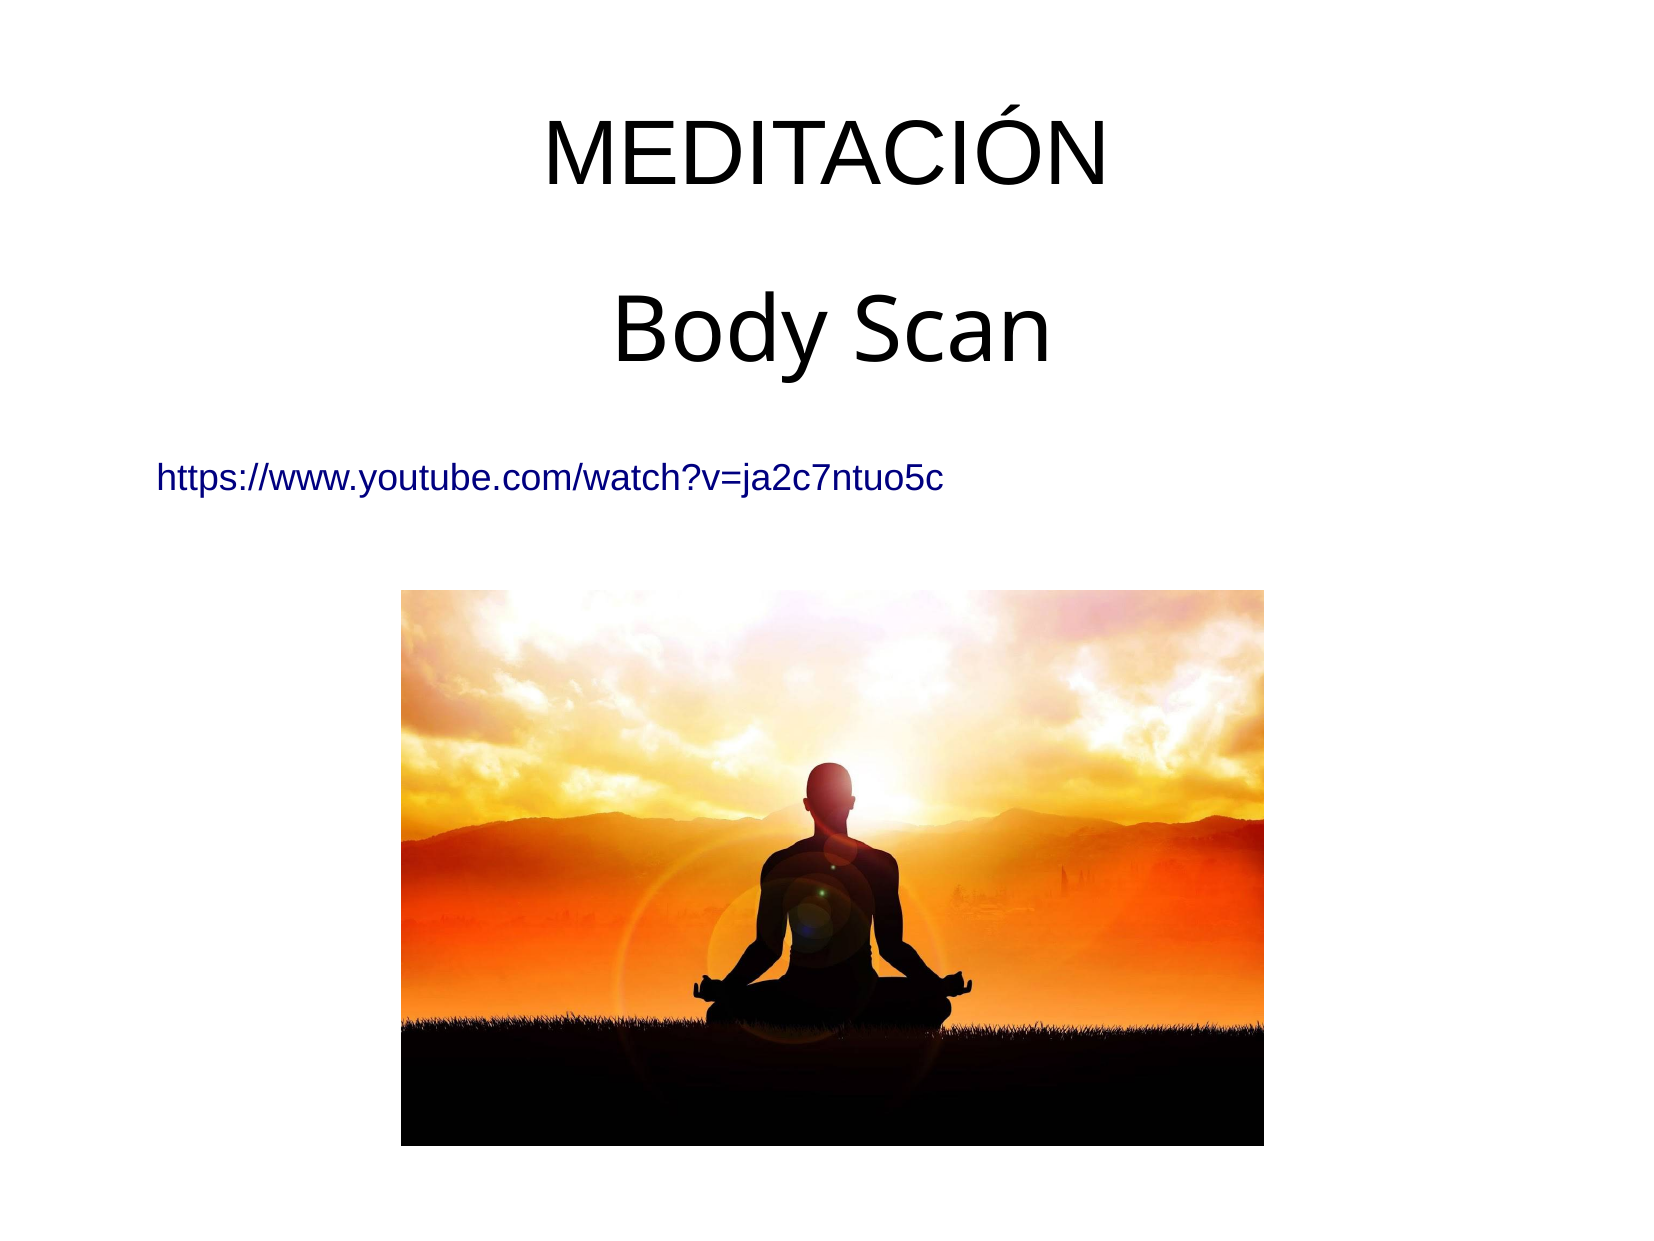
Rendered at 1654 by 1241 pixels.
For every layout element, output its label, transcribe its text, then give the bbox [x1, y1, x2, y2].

picture [401, 590, 1264, 1146]
title MEDITACIÓN [82, 49, 1571, 257]
text_box https://www.youtube.com/watch?v=ja2c7ntuo5c [141, 448, 1524, 562]
text_box Body Scan [200, 256, 1465, 397]
